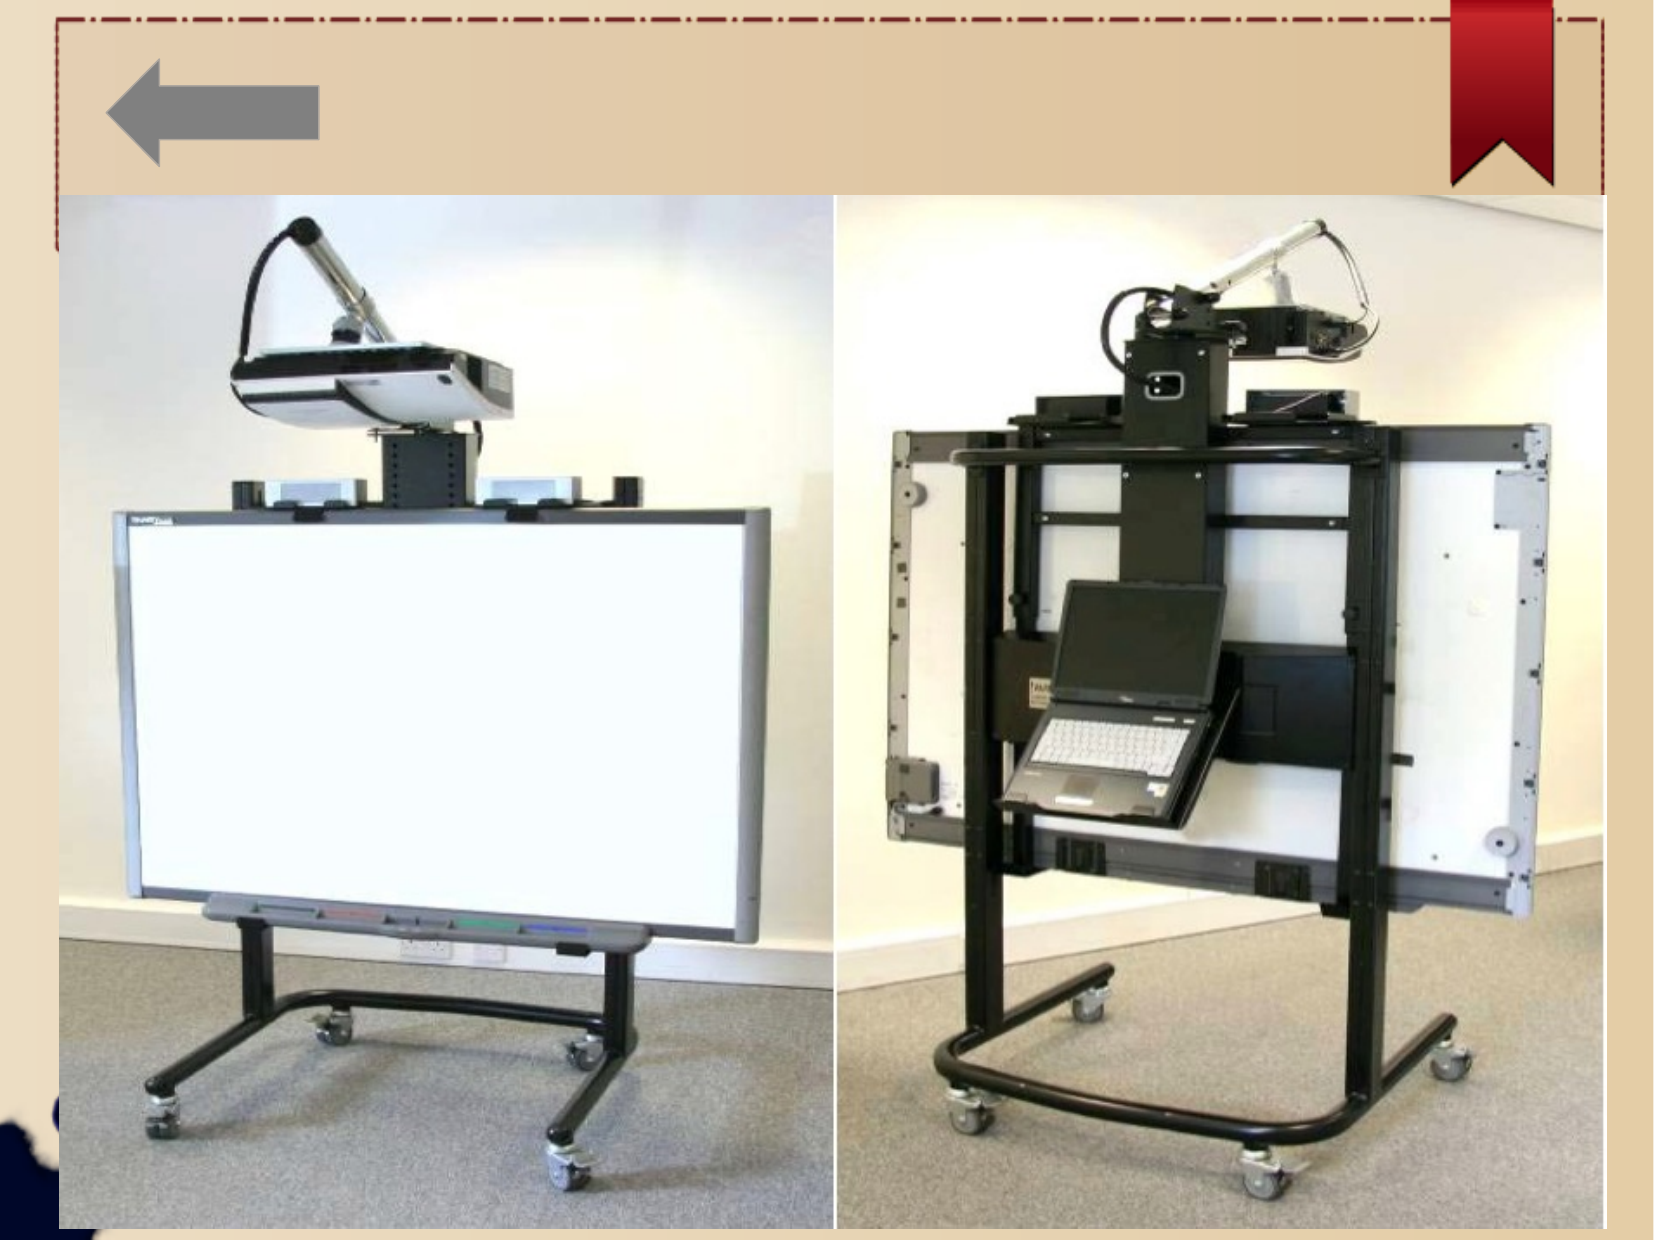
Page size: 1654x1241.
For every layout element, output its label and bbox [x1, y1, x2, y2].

text_box [106, 59, 319, 167]
picture [0, 0, 1654, 1240]
